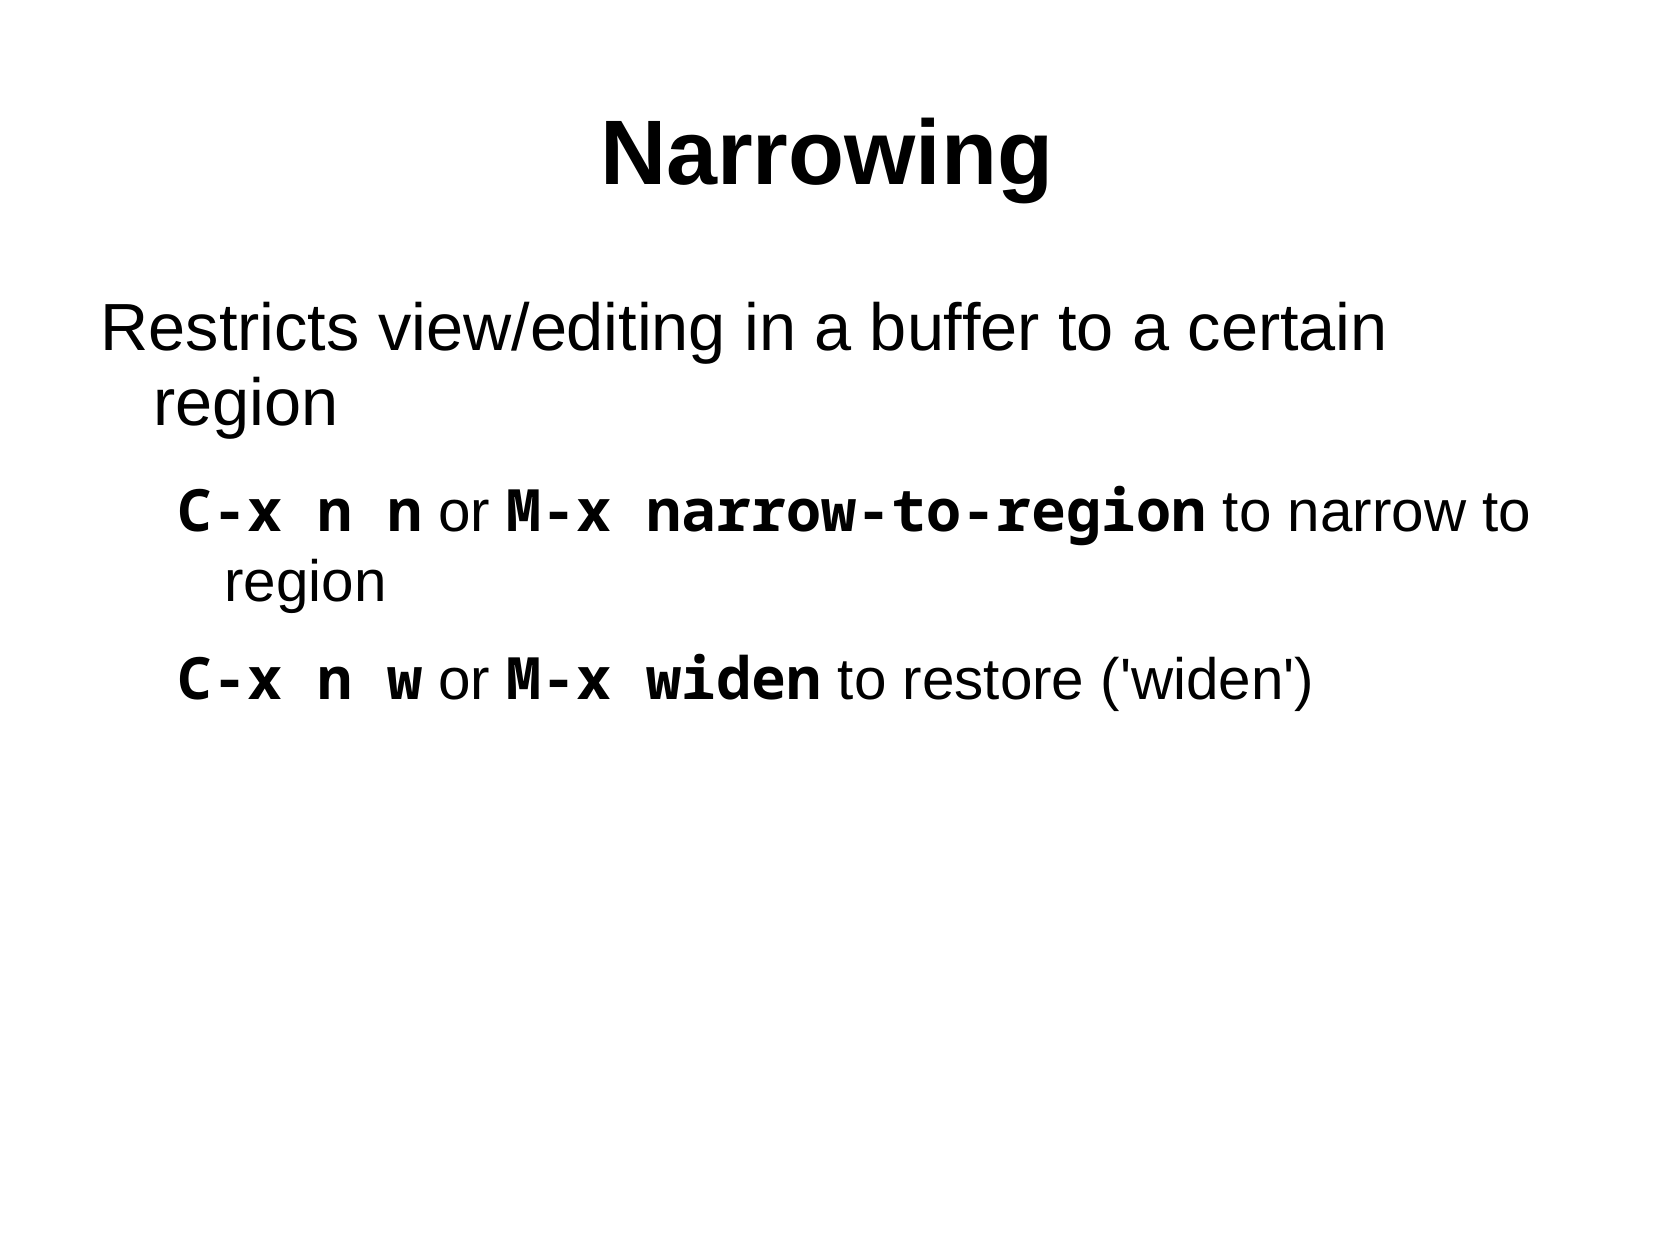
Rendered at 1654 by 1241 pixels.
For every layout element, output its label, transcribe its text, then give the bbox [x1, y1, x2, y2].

list Restricts view/editing in a buffer to a certain region C-x n n or M-x narrow-to-region to narrow to region C-x n w or M-x widen to restore ('widen') [82, 290, 1571, 1094]
title Narrowing [82, 56, 1571, 250]
